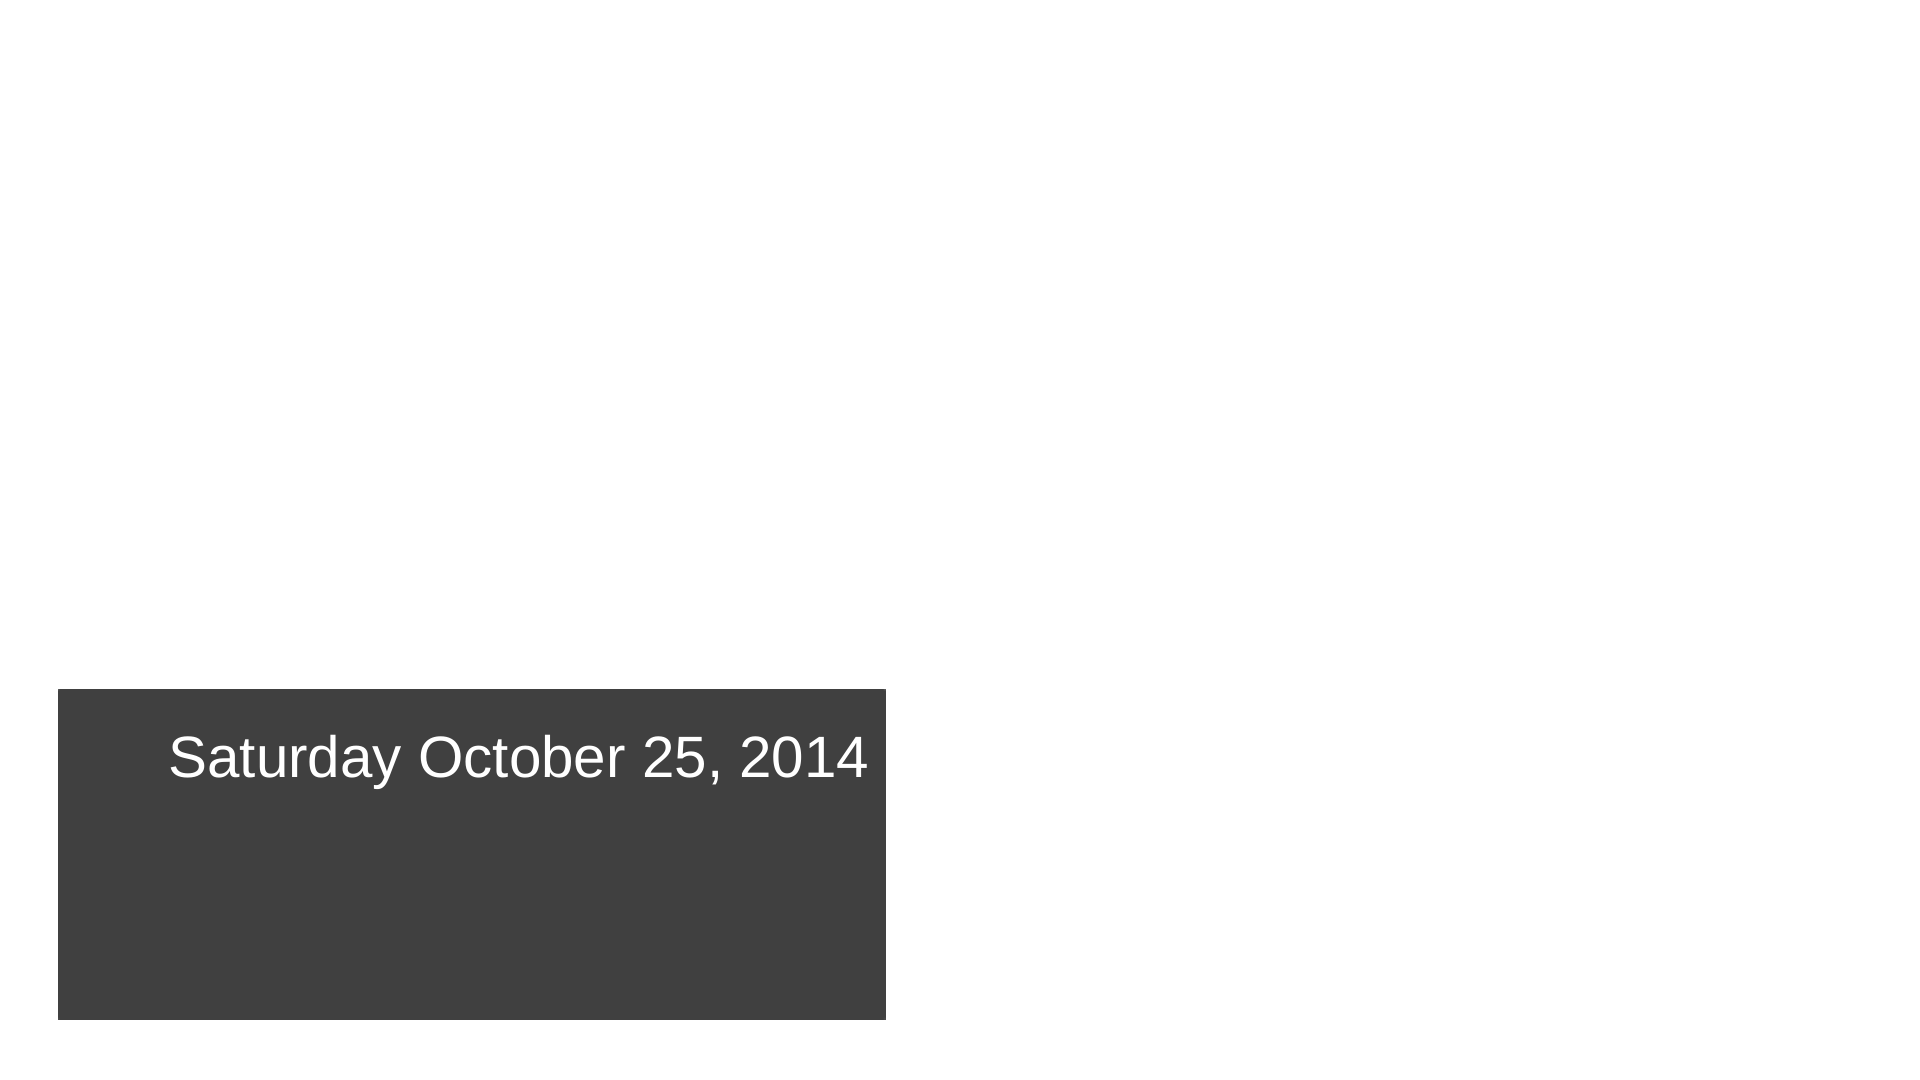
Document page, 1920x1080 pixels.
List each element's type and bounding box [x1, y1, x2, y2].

picture [58, 689, 886, 1021]
